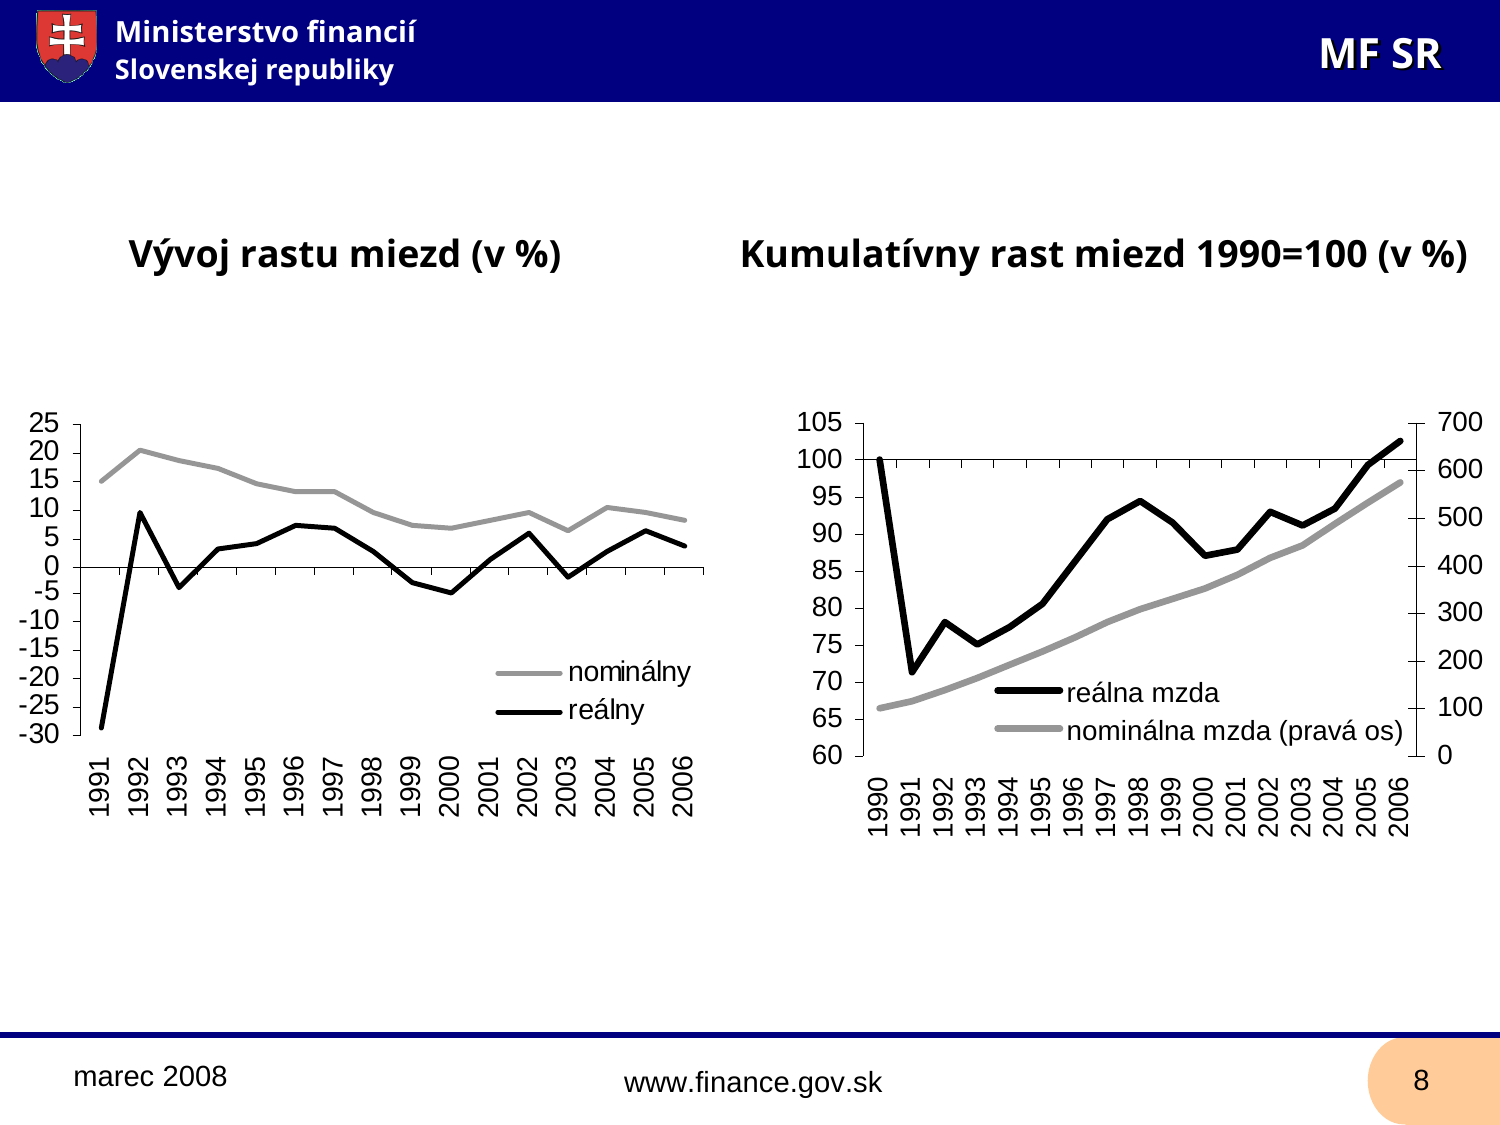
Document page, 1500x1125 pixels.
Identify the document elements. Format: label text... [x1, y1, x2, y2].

text_box Kumulatívny rast miezd 1990=100 (v %) [724, 219, 1491, 287]
text_box Vývoj rastu miezd (v %) [113, 219, 587, 287]
picture [0, 385, 714, 837]
picture [778, 385, 1500, 857]
